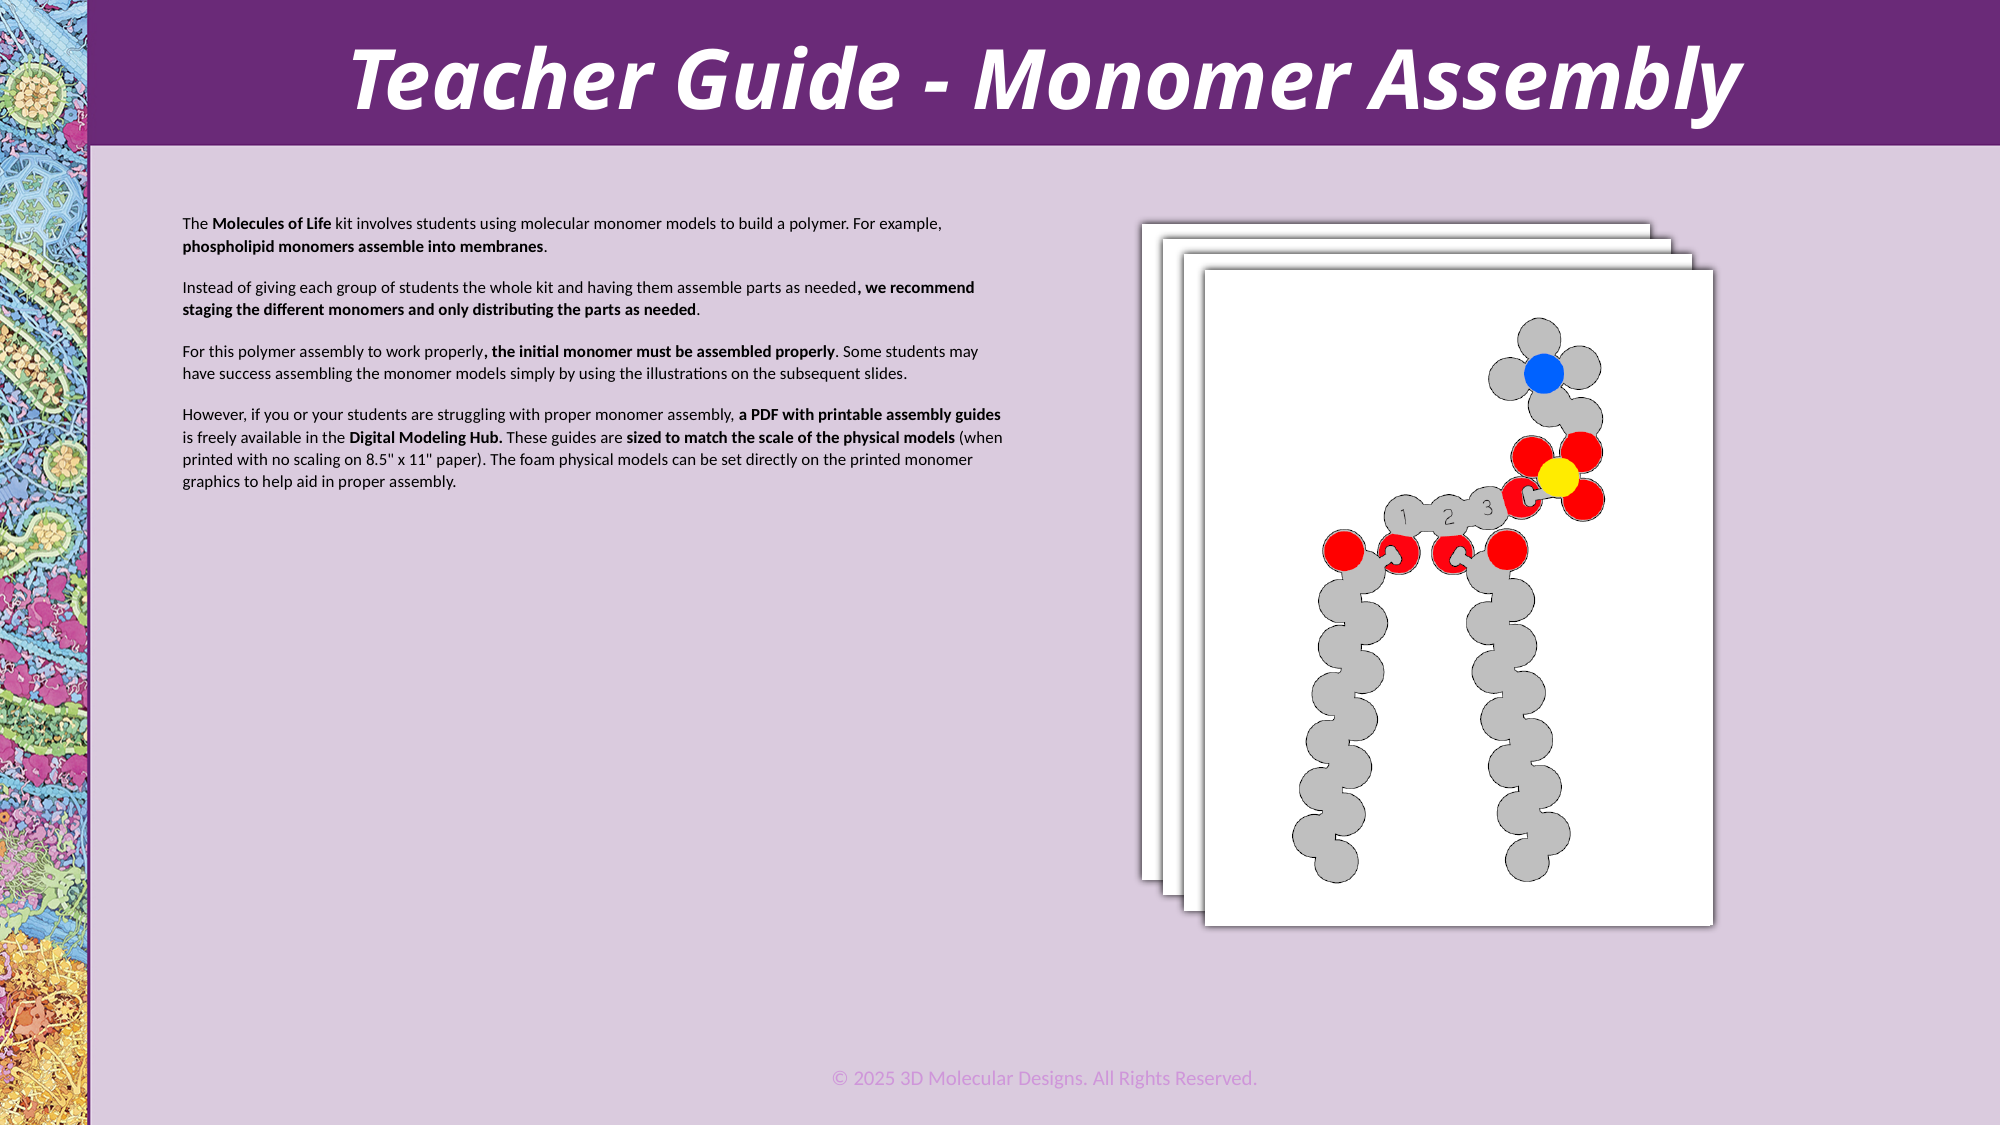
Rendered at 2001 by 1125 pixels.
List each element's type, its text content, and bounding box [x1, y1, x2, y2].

title Teacher Guide - Monomer Assembly [116, 29, 1973, 126]
list The Molecules of Life kit involves students using molecular monomer models to build a polymer. For example, phospholipid monomers assemble into membranes. Instead of giving each group of students the whole kit and having them assemble parts as needed, we recommend staging the different monomers and only distributing the parts as needed. For this polymer assembly to work properly, the initial monomer must be assembled properly. Some students may have success assembling the monomer models simply by using the illustrations on the subsequent slides. However, if you or your students are struggling with proper monomer assembly, a PDF with printable assembly guides is freely available in the Digital Modeling Hub. These guides are sized to match the scale of the physical models (when printed with no scaling on 8.5" x 11" paper). The foam physical models can be set directly on the printed monomer graphics to help aid in proper assembly. [153, 203, 1026, 1019]
picture [1121, 203, 1742, 958]
